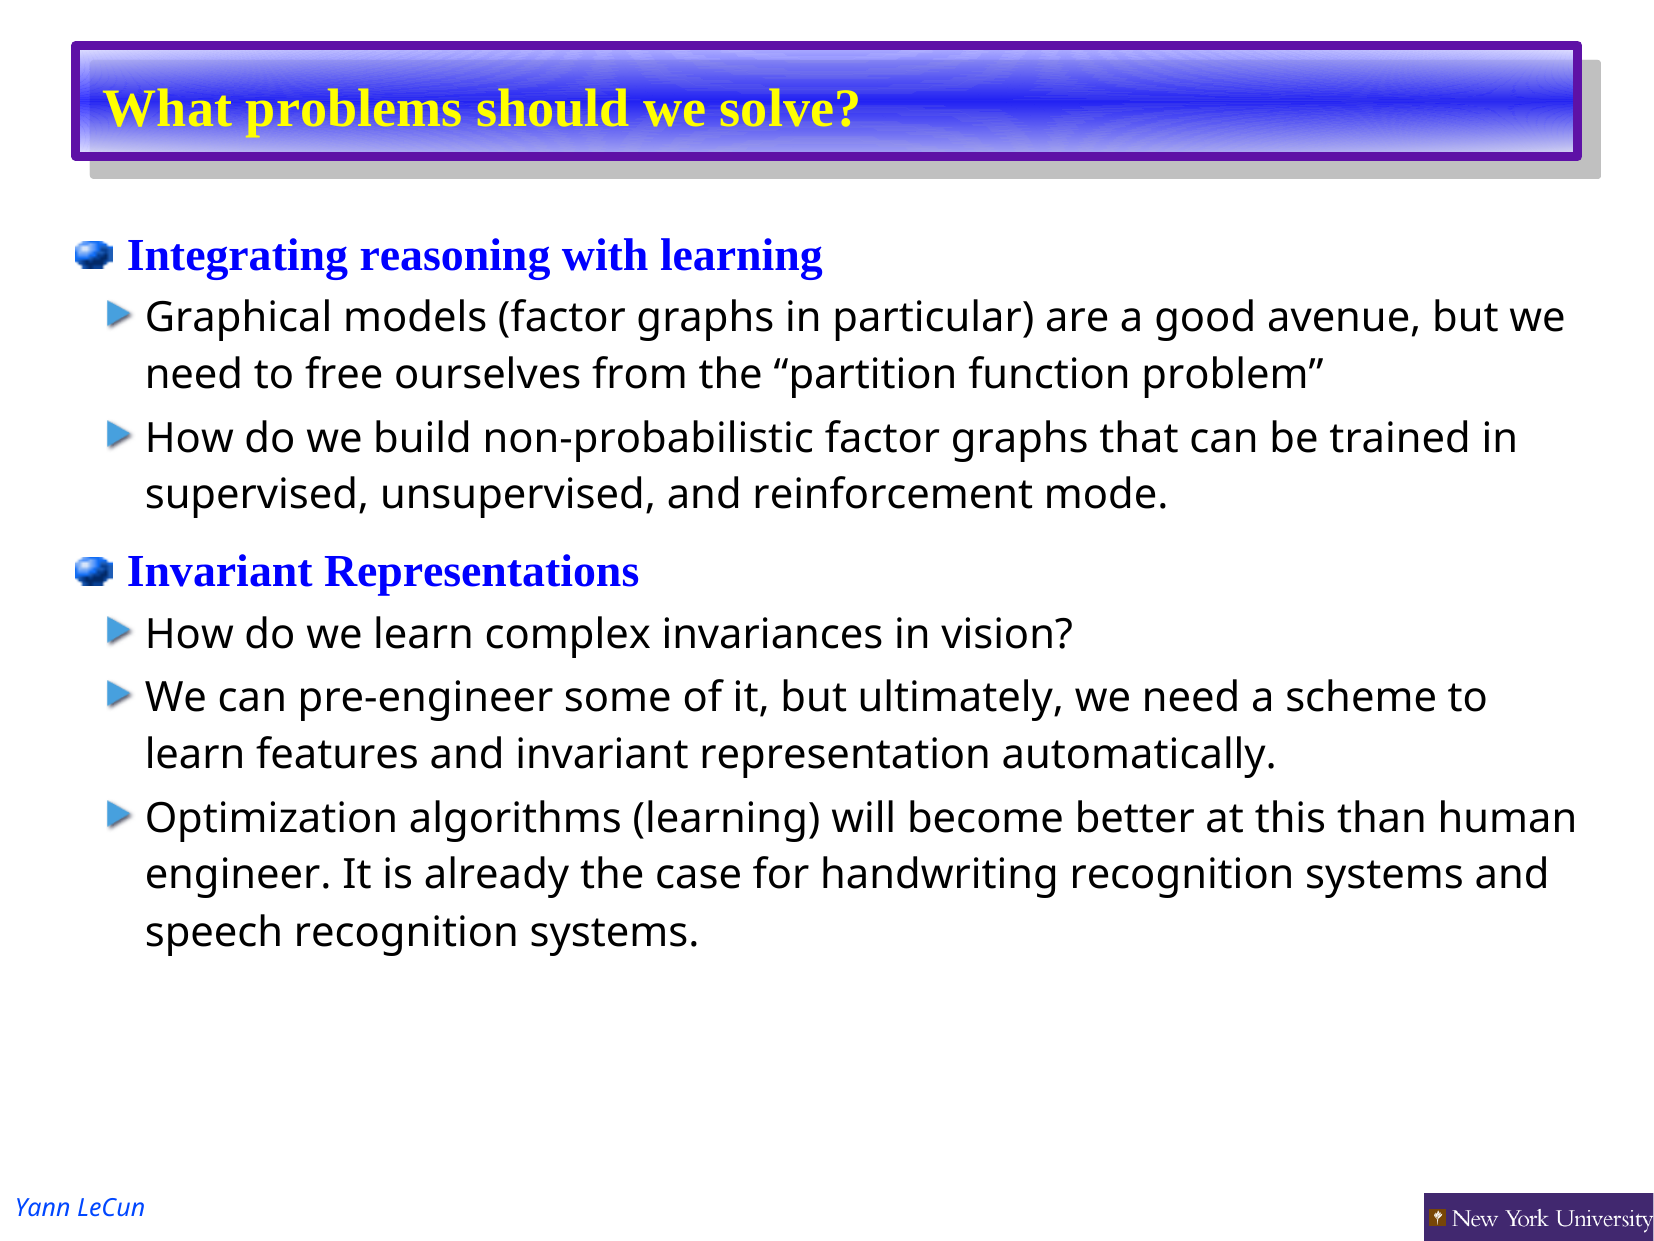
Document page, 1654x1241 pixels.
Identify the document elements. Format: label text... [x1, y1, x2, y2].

title What problems should we solve? [75, 45, 1578, 157]
list Integrating reasoning with learning Graphical models (factor graphs in particular) are a good avenue, but we need to free ourselves from the “partition function problem” How do we build non-probabilistic factor graphs that can be trained in supervised, unsupervised, and reinforcement mode. Invariant Representations How do we learn complex invariances in vision? We can pre-engineer some of it, but ultimately, we need a scheme to learn features and invariant representation automatically. Optimization algorithms (learning) will become better at this than human engineer. It is already the case for handwriting recognition systems and speech recognition systems. [75, 229, 1597, 1165]
picture [1424, 1193, 1654, 1241]
